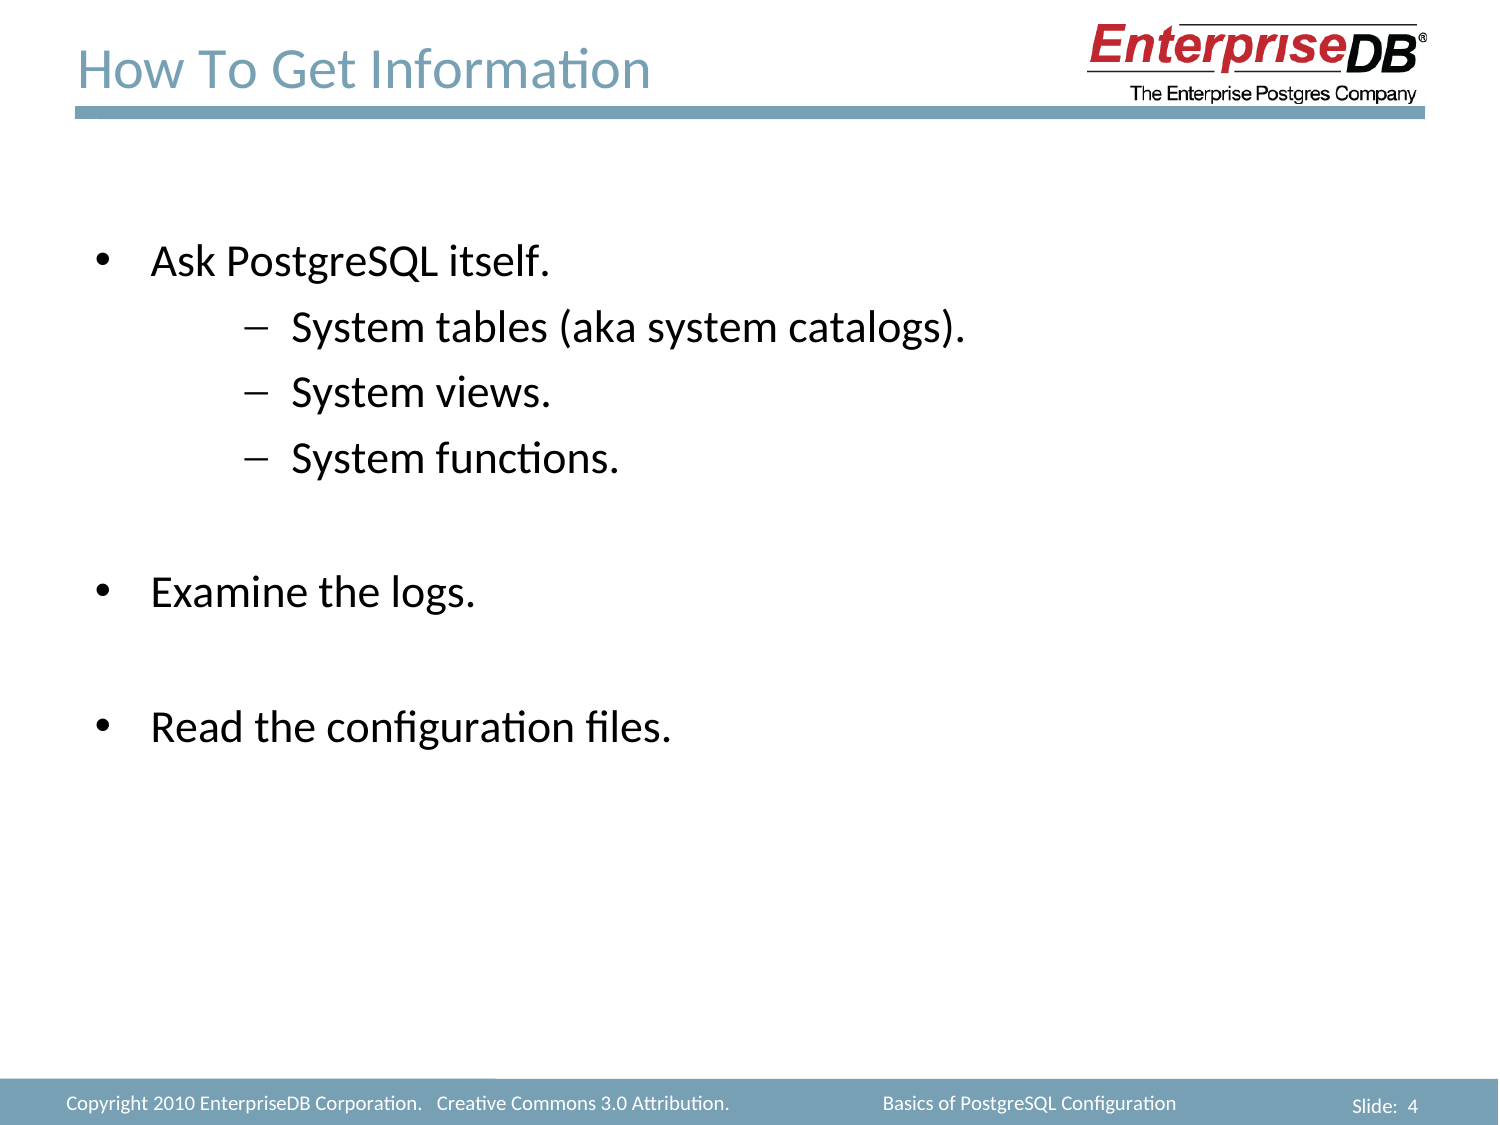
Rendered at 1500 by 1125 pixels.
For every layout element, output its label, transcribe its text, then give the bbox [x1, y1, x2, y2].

title How To Get Information [62, 4, 1088, 126]
picture [1088, 24, 1427, 104]
list Ask PostgreSQL itself. System tables (aka system catalogs). System views. System functions. Examine the logs. Read the configuration files. [79, 155, 1384, 1051]
